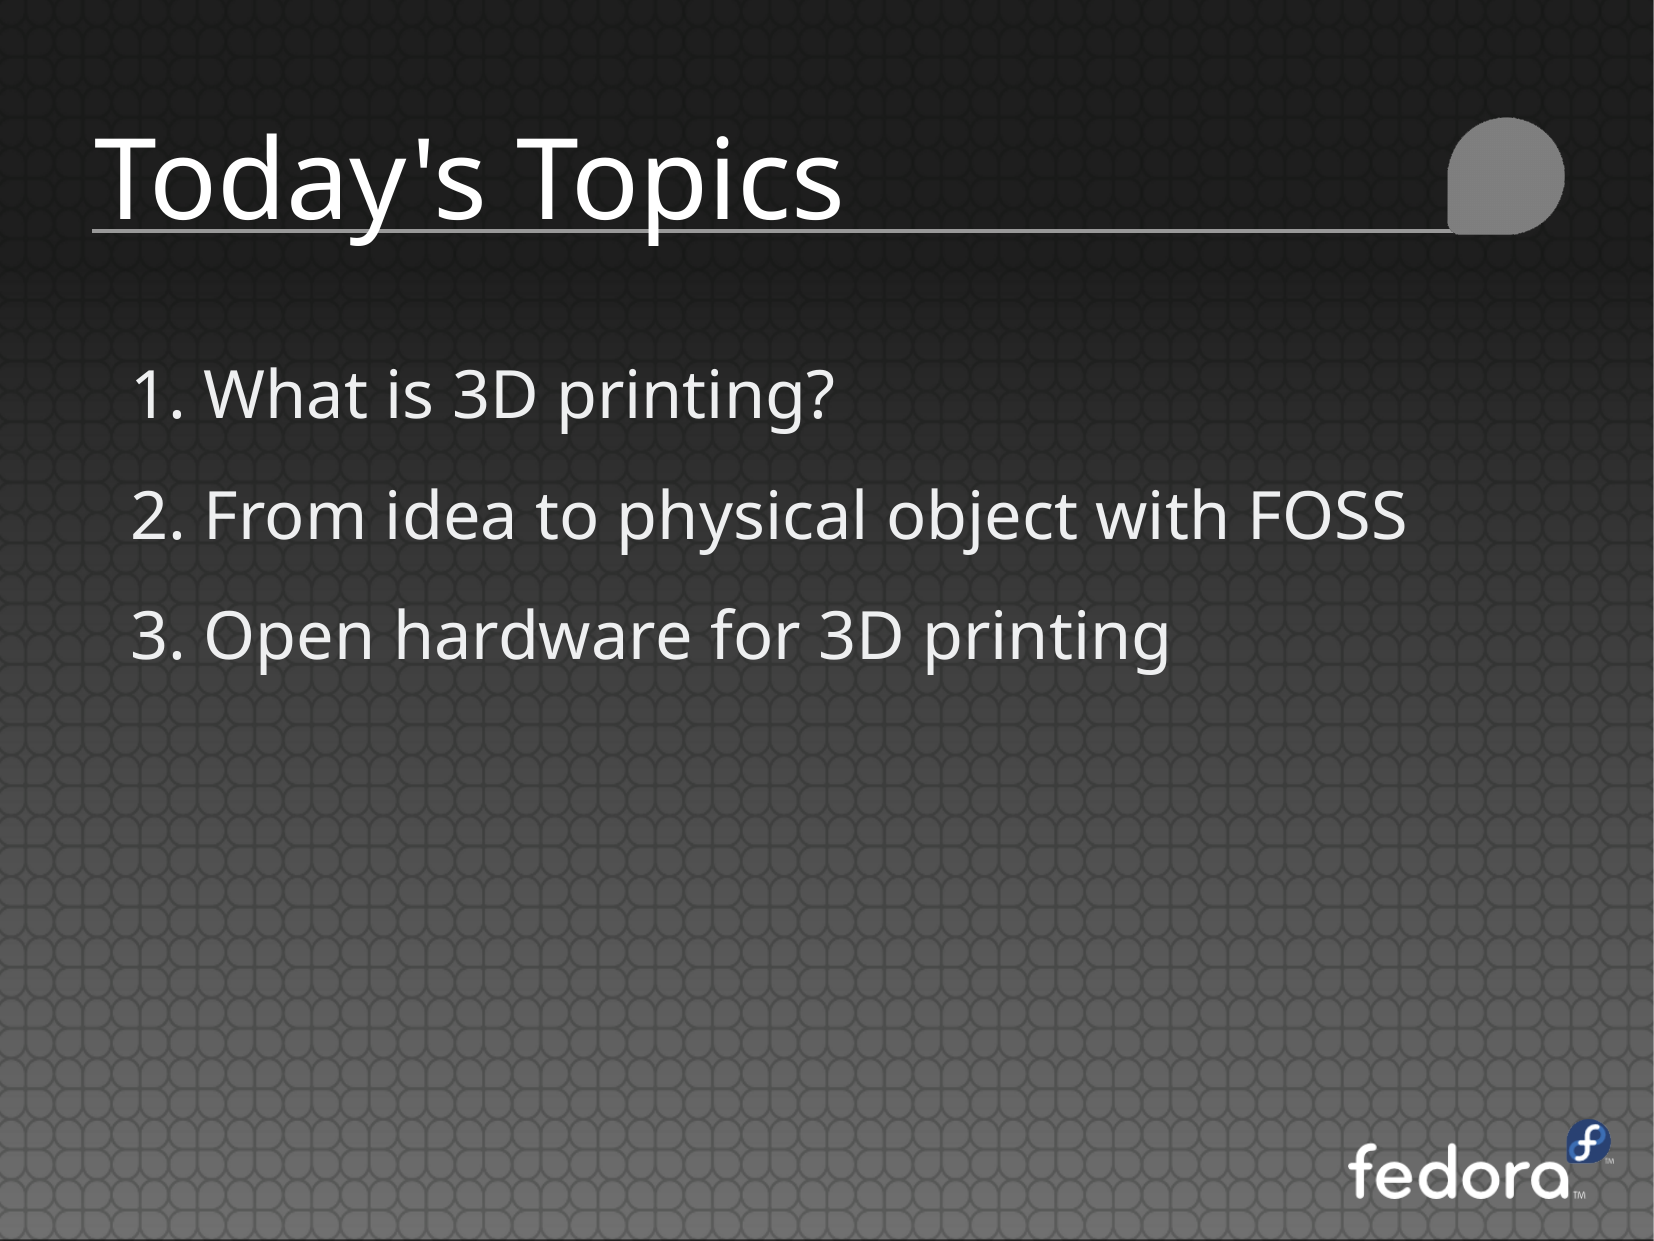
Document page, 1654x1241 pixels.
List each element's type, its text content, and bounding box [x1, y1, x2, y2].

list What is 3D printing? From idea to physical object with FOSS Open hardware for 3D printing [112, 227, 1501, 1163]
picture [0, 0, 1654, 1241]
title Today's Topics [94, 100, 1426, 251]
